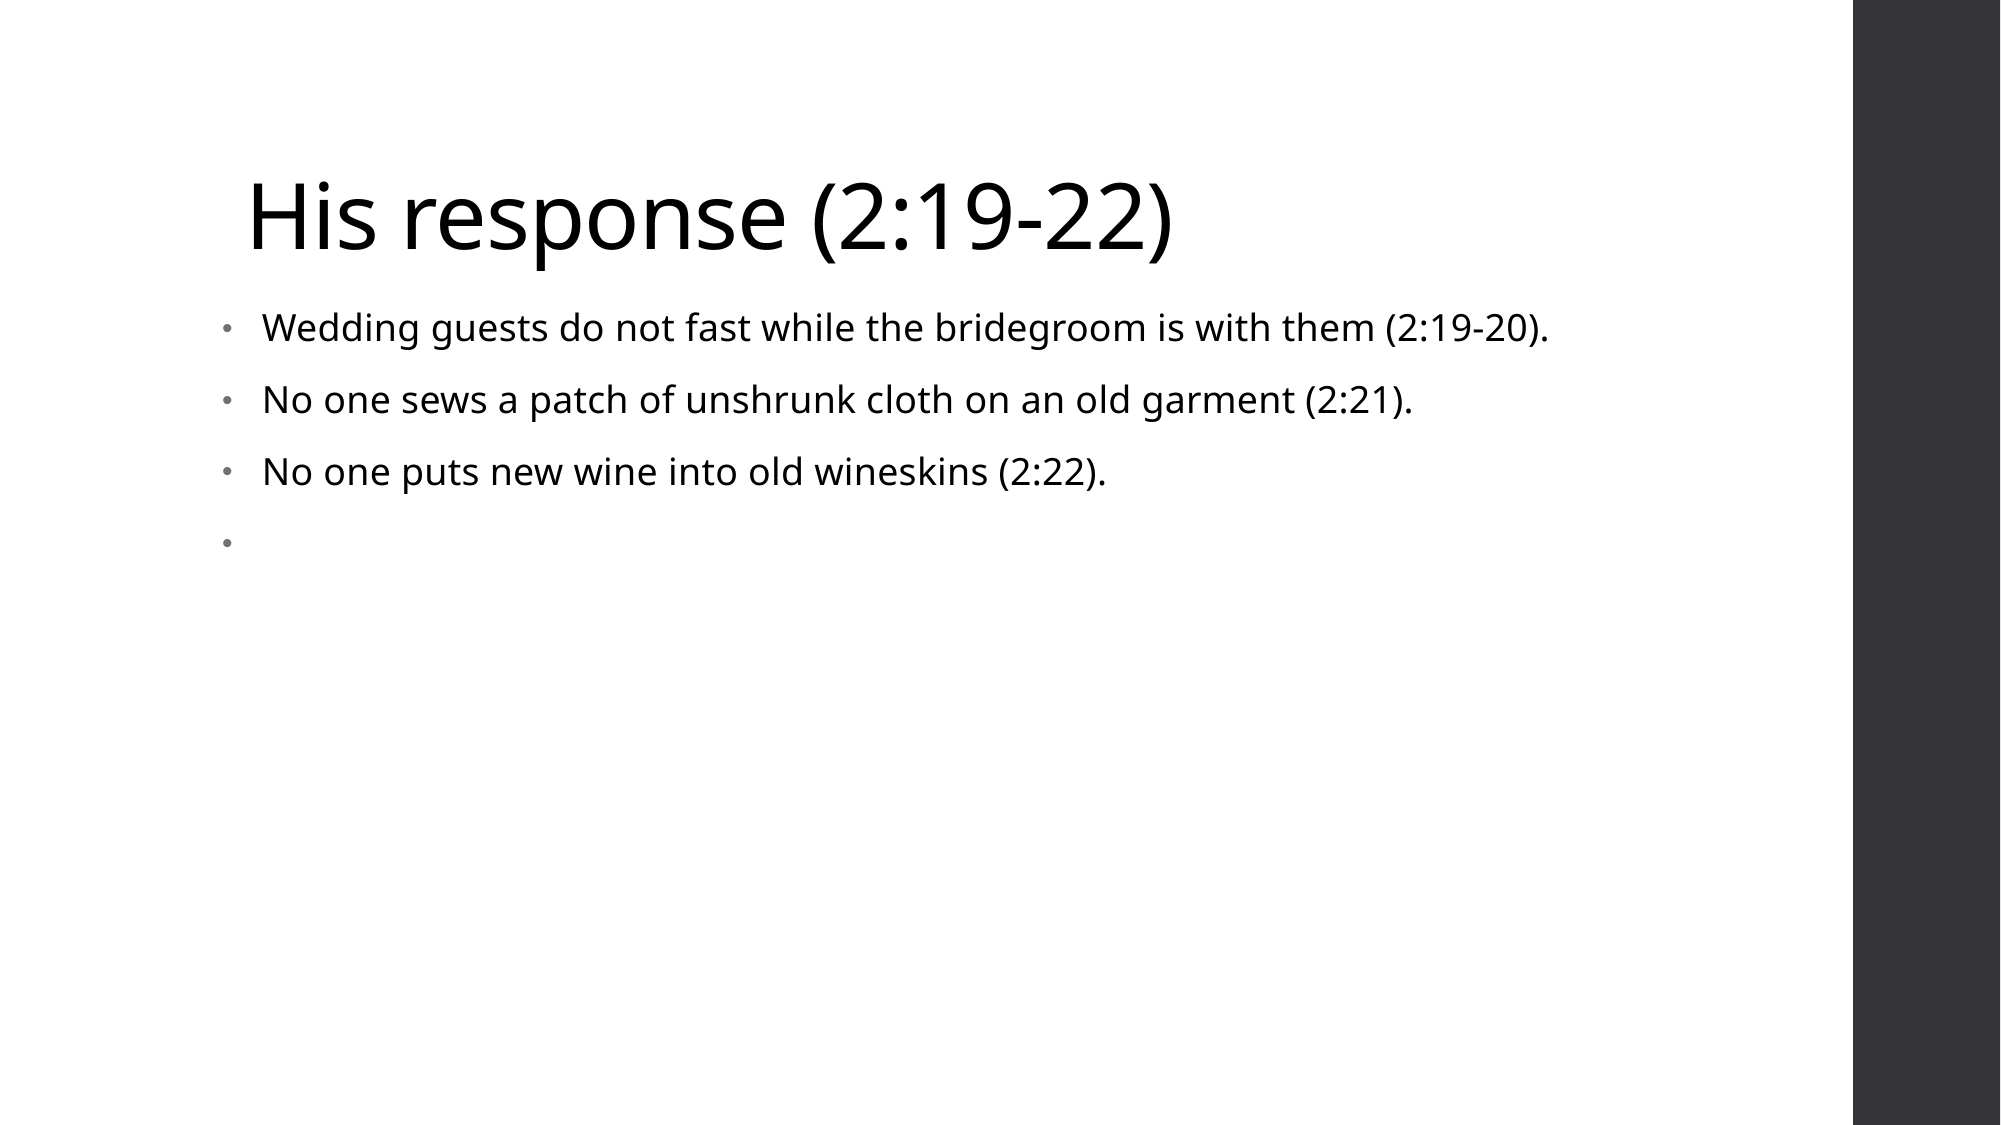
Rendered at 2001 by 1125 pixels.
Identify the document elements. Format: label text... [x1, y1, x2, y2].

list Wedding guests do not fast while the bridegroom is with them (2:19-20). No one sews a patch of unshrunk cloth on an old garment (2:21). No one puts new wine into old wineskins (2:22). [206, 299, 1617, 1014]
title His response (2:19-22) [206, 60, 1797, 278]
